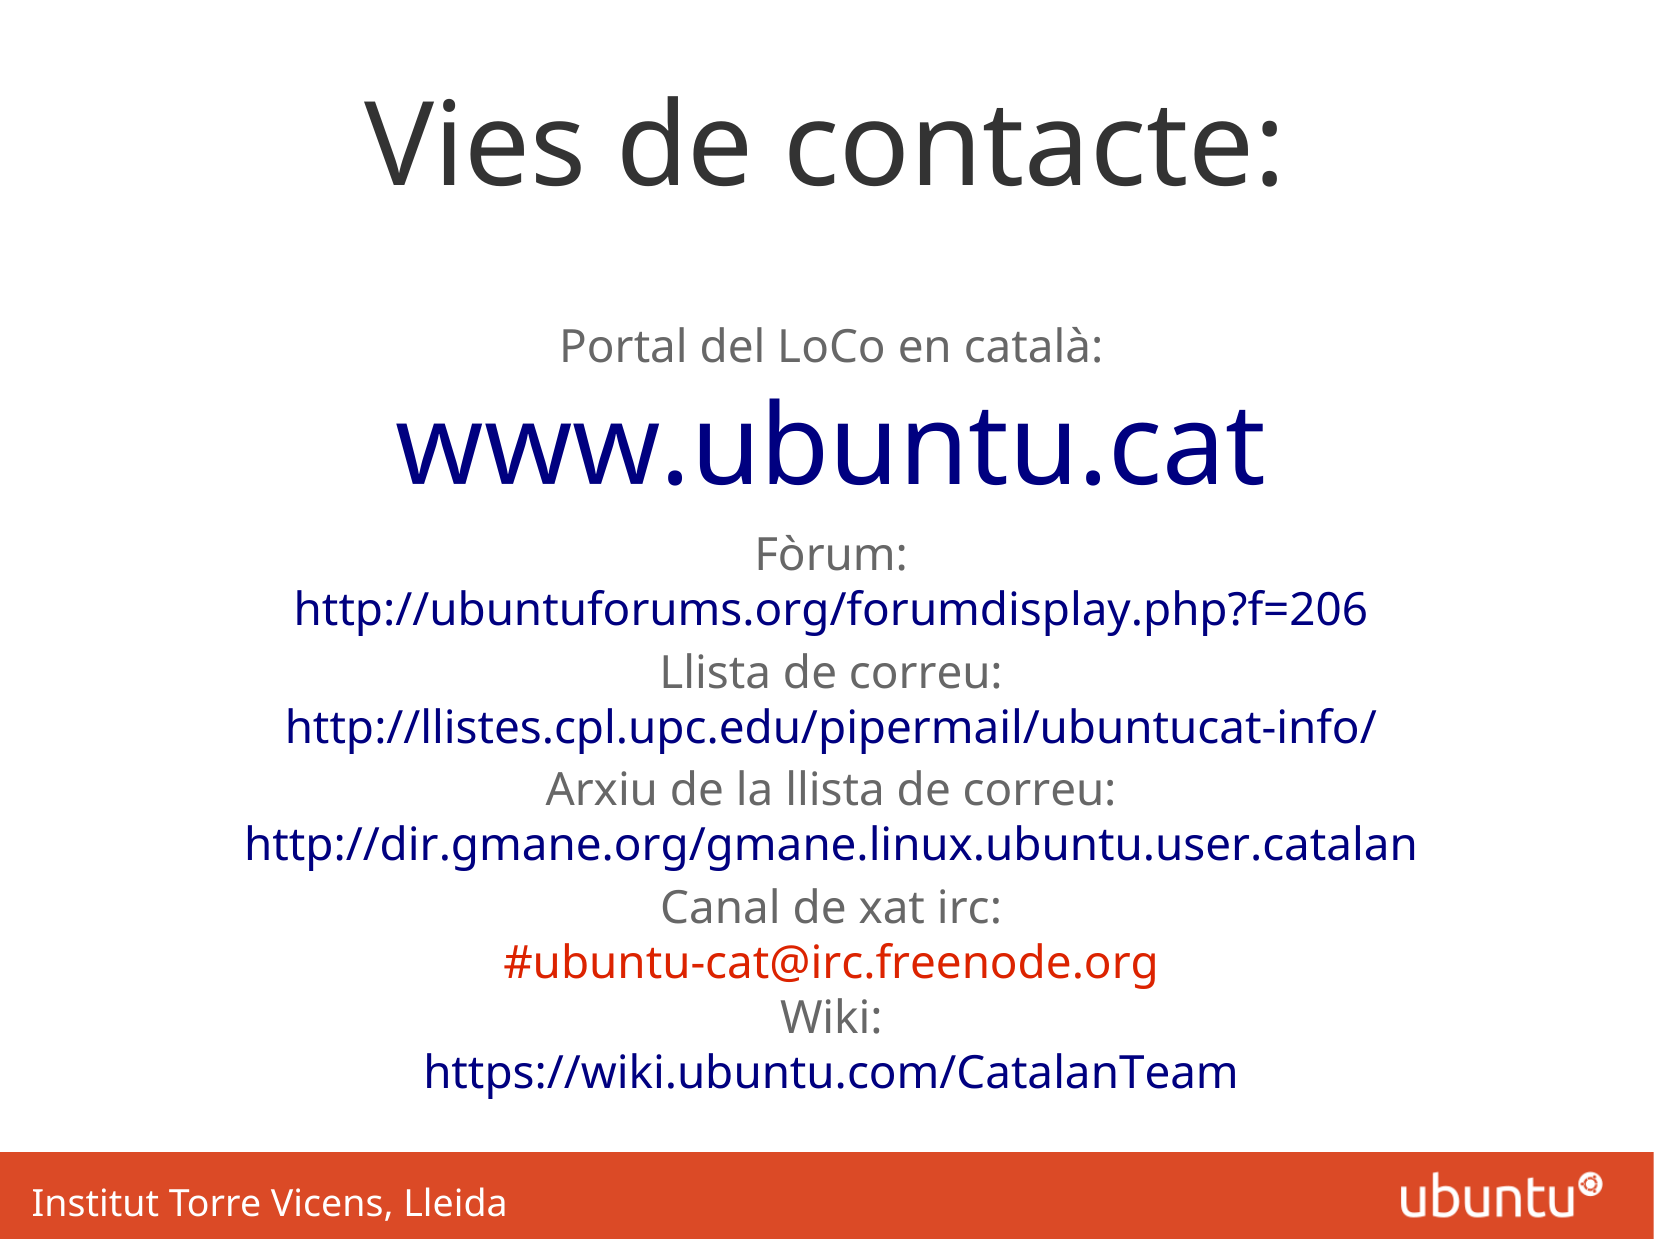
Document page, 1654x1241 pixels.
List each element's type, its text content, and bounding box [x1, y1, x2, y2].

text_box Institut Torre Vicens, Lleida 17/05/2014 [16, 1169, 745, 1227]
title Vies de contacte: [55, 59, 1595, 237]
picture [0, 1152, 1654, 1239]
subtitle Portal del LoCo en català: www.ubuntu.cat Fòrum: http://ubuntuforums.org/forumdisplay.php?f=206 Llista de correu: http://llistes.cpl.upc.edu/pipermail/ubuntucat-info/ Arxiu de la llista de correu: http://dir.gmane.org/gmane.linux.ubuntu.user.catalan Canal de xat irc: #ubuntu-cat@irc.freenode.org Wiki: https://wiki.ubuntu.com/CatalanTeam [47, 301, 1559, 1121]
